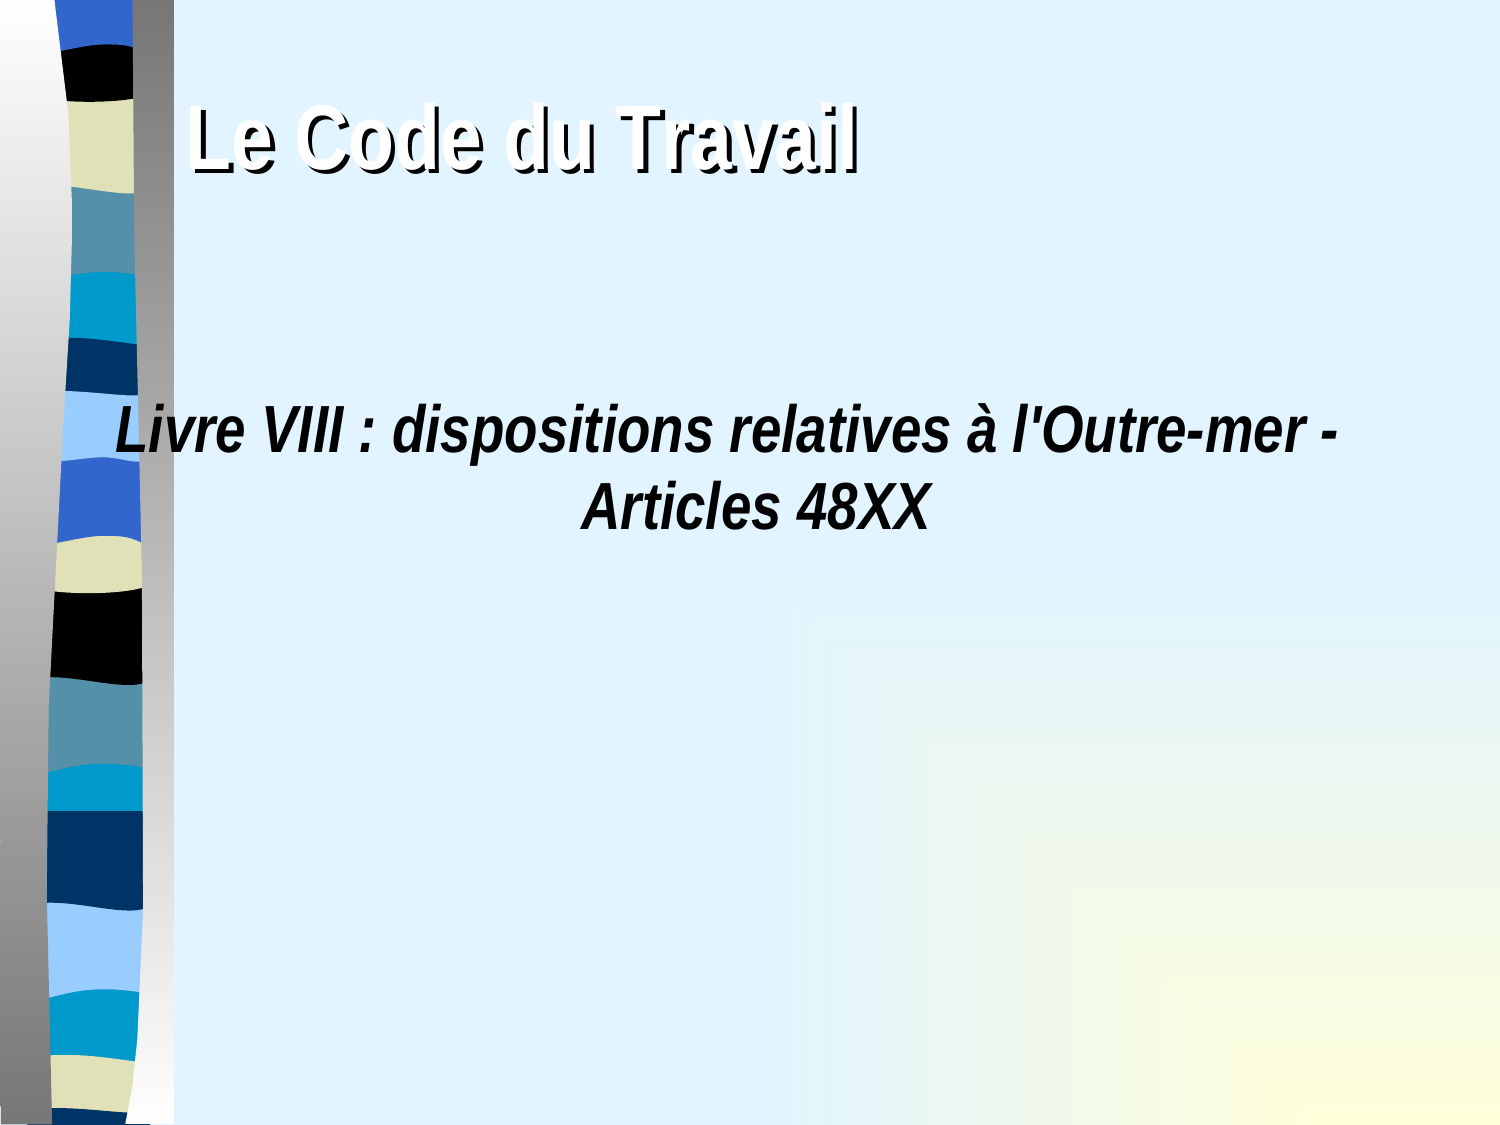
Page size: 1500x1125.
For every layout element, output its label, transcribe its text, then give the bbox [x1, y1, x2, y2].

title Le Code du Travail [150, 42, 1500, 231]
list Livre VIII : dispositions relatives à l'Outre-mer - Articles 48XX [53, 382, 1404, 1125]
